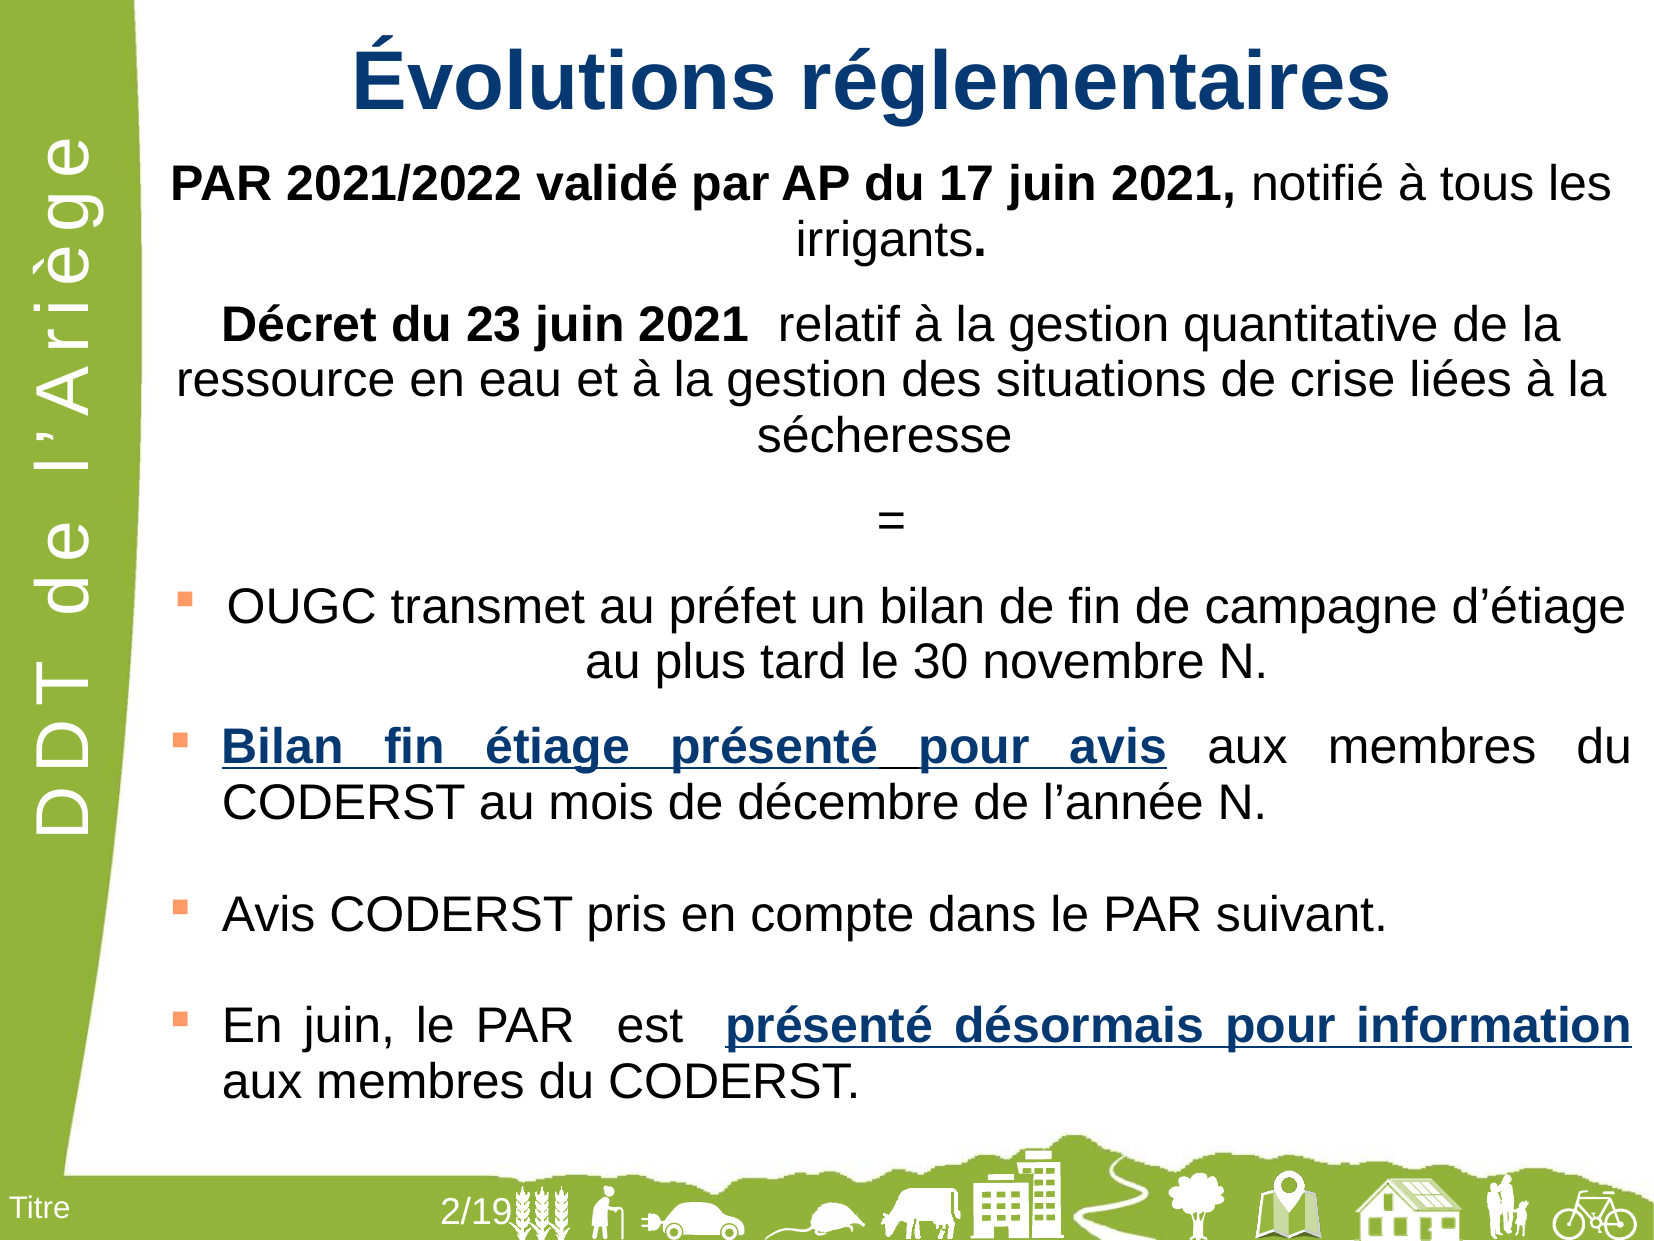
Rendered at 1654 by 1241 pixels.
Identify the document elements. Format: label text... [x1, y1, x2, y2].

title Évolutions réglementaires [135, 0, 1610, 185]
picture [0, 0, 1654, 1241]
picture [1608, 1212, 1633, 1237]
picture [678, 1233, 725, 1240]
text_box Titre [0, 1183, 436, 1241]
picture [1608, 1214, 1617, 1223]
picture [726, 1229, 733, 1237]
picture [1575, 1207, 1612, 1240]
list PAR 2021/2022 validé par AP du 17 juin 2021, notifié à tous les irrigants. Décret du 23 juin 2021 relatif à la gestion quantitative de la ressource en eau et à la gestion des situations de crise liées à la sécheresse = OUGC transmet au préfet un bilan de fin de campagne d’étiage au plus tard le 30 novembre N. Bilan fin étiage présenté pour avis aux membres du CODERST au mois de décembre de l’année N. Avis CODERST pris en compte dans le PAR suivant. En juin, le PAR est présenté désormais pour information aux membres du CODERST. [151, 154, 1633, 1110]
picture [1579, 1200, 1607, 1217]
picture [1602, 1203, 1612, 1222]
picture [1556, 1212, 1582, 1237]
picture [670, 1229, 678, 1236]
